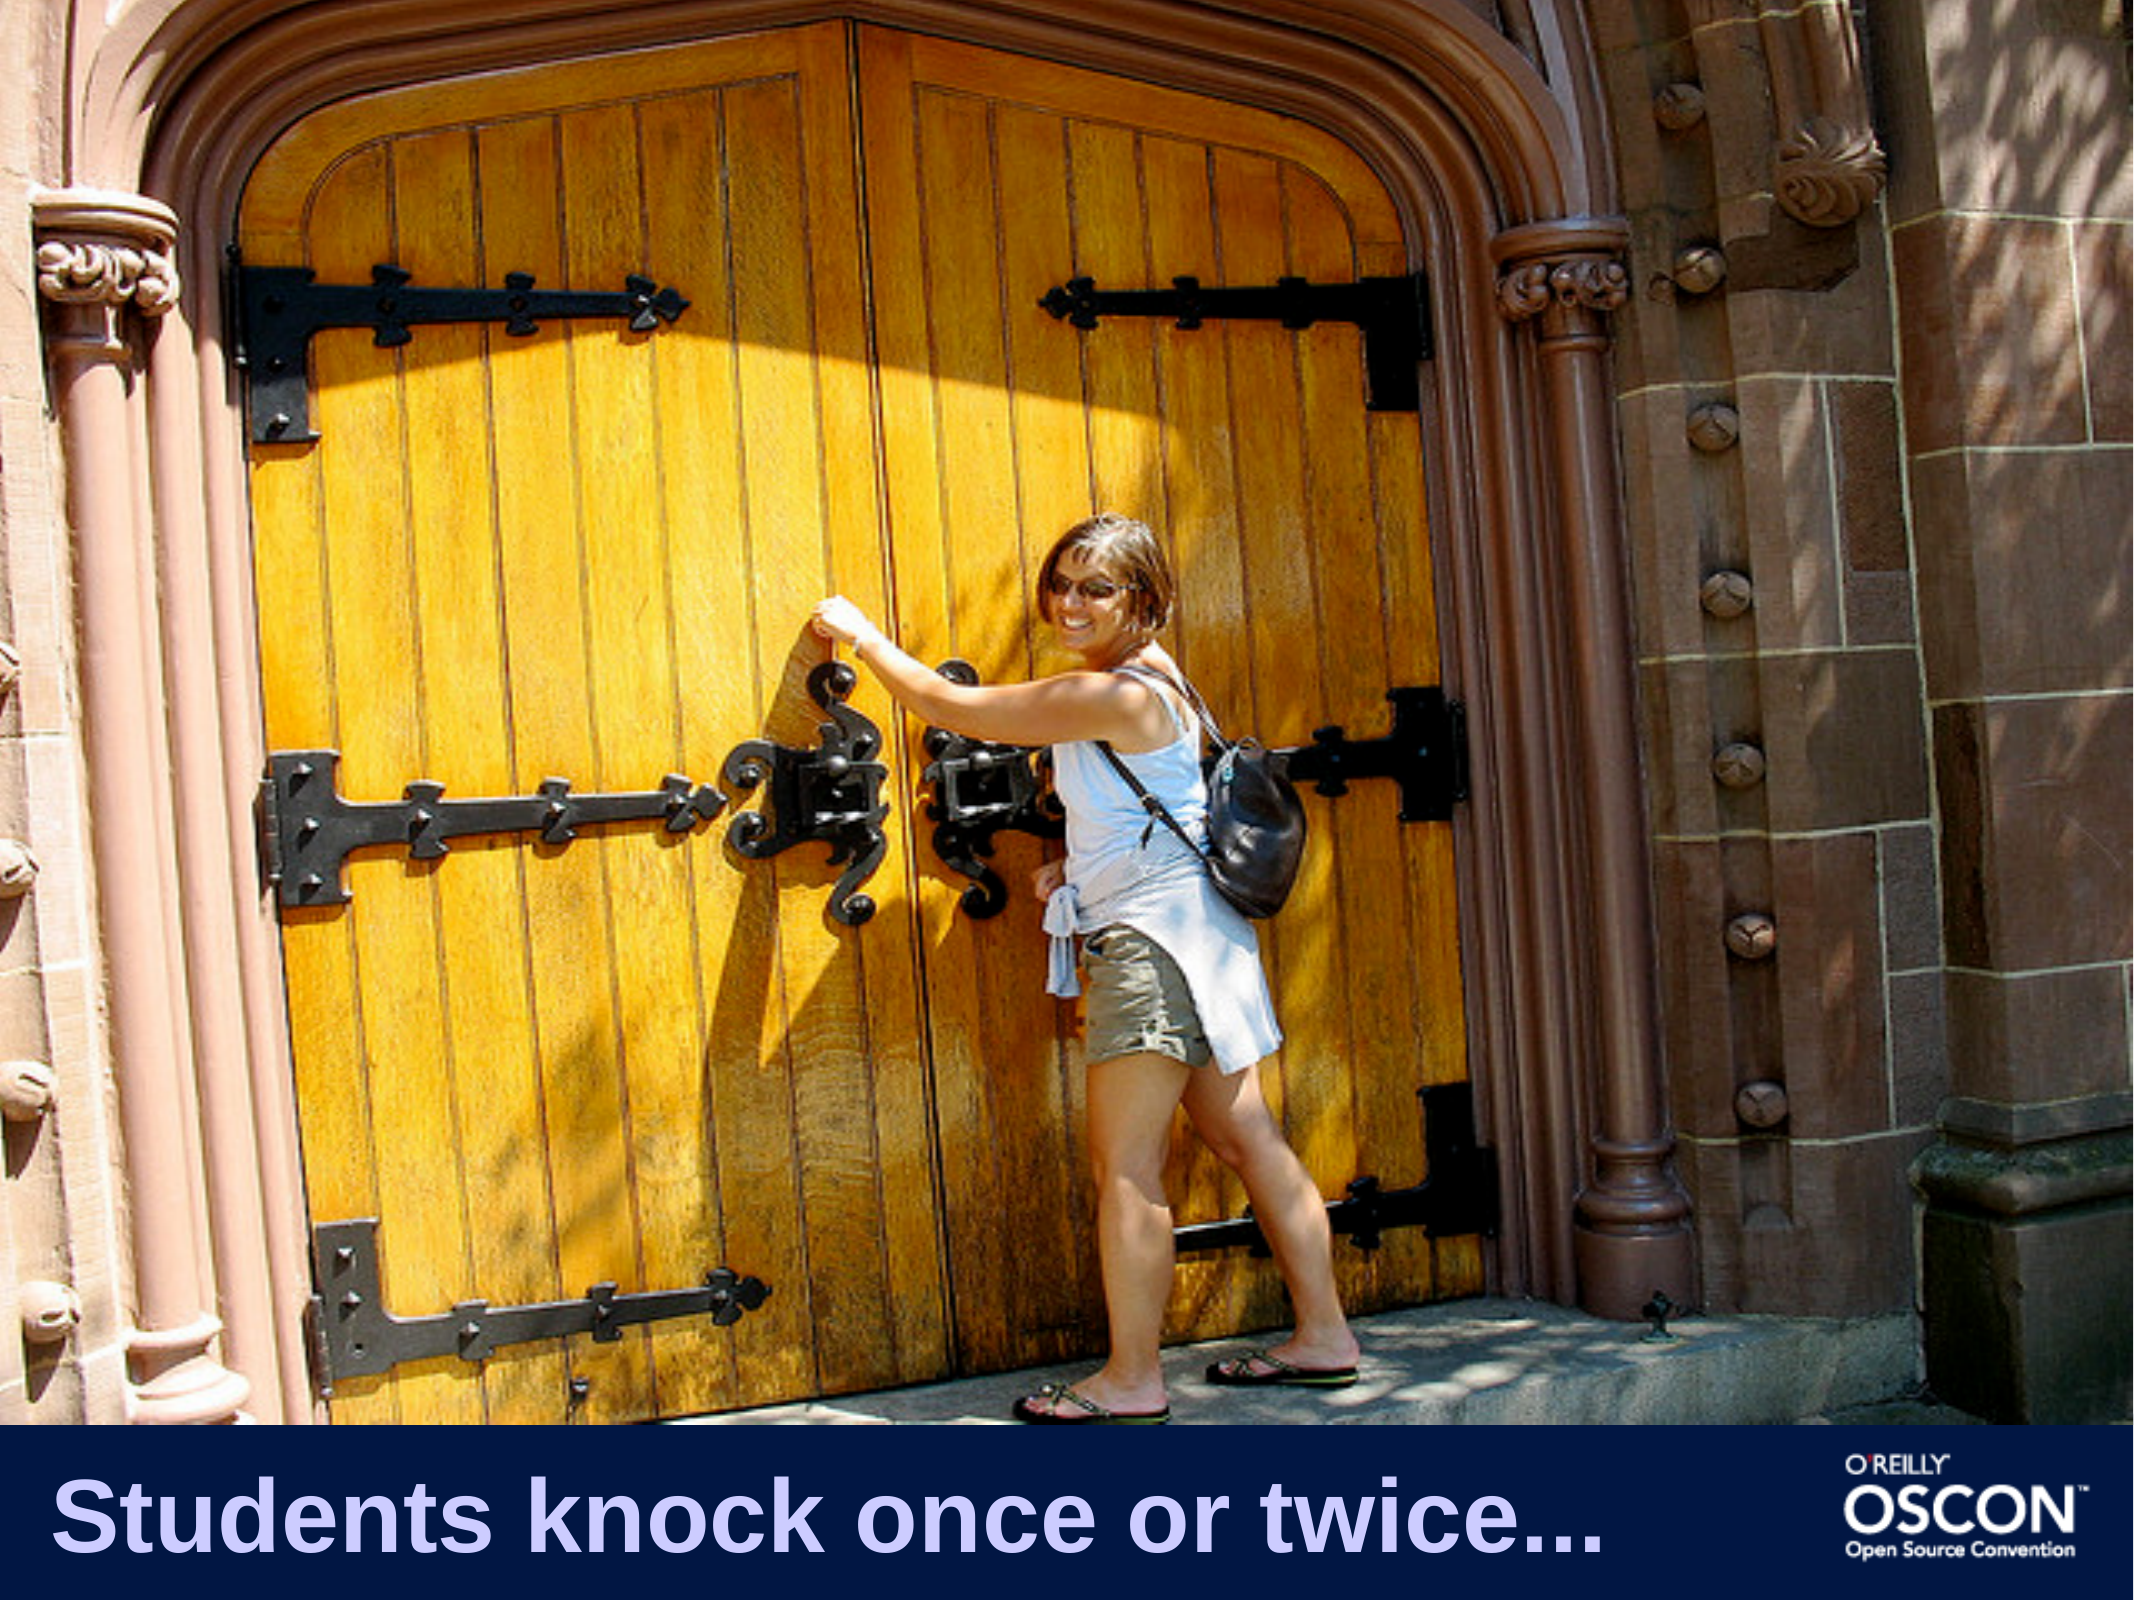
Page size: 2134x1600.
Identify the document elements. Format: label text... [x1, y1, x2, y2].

title Students knock once or twice... [41, 1432, 2094, 1600]
picture [0, 0, 2134, 1600]
